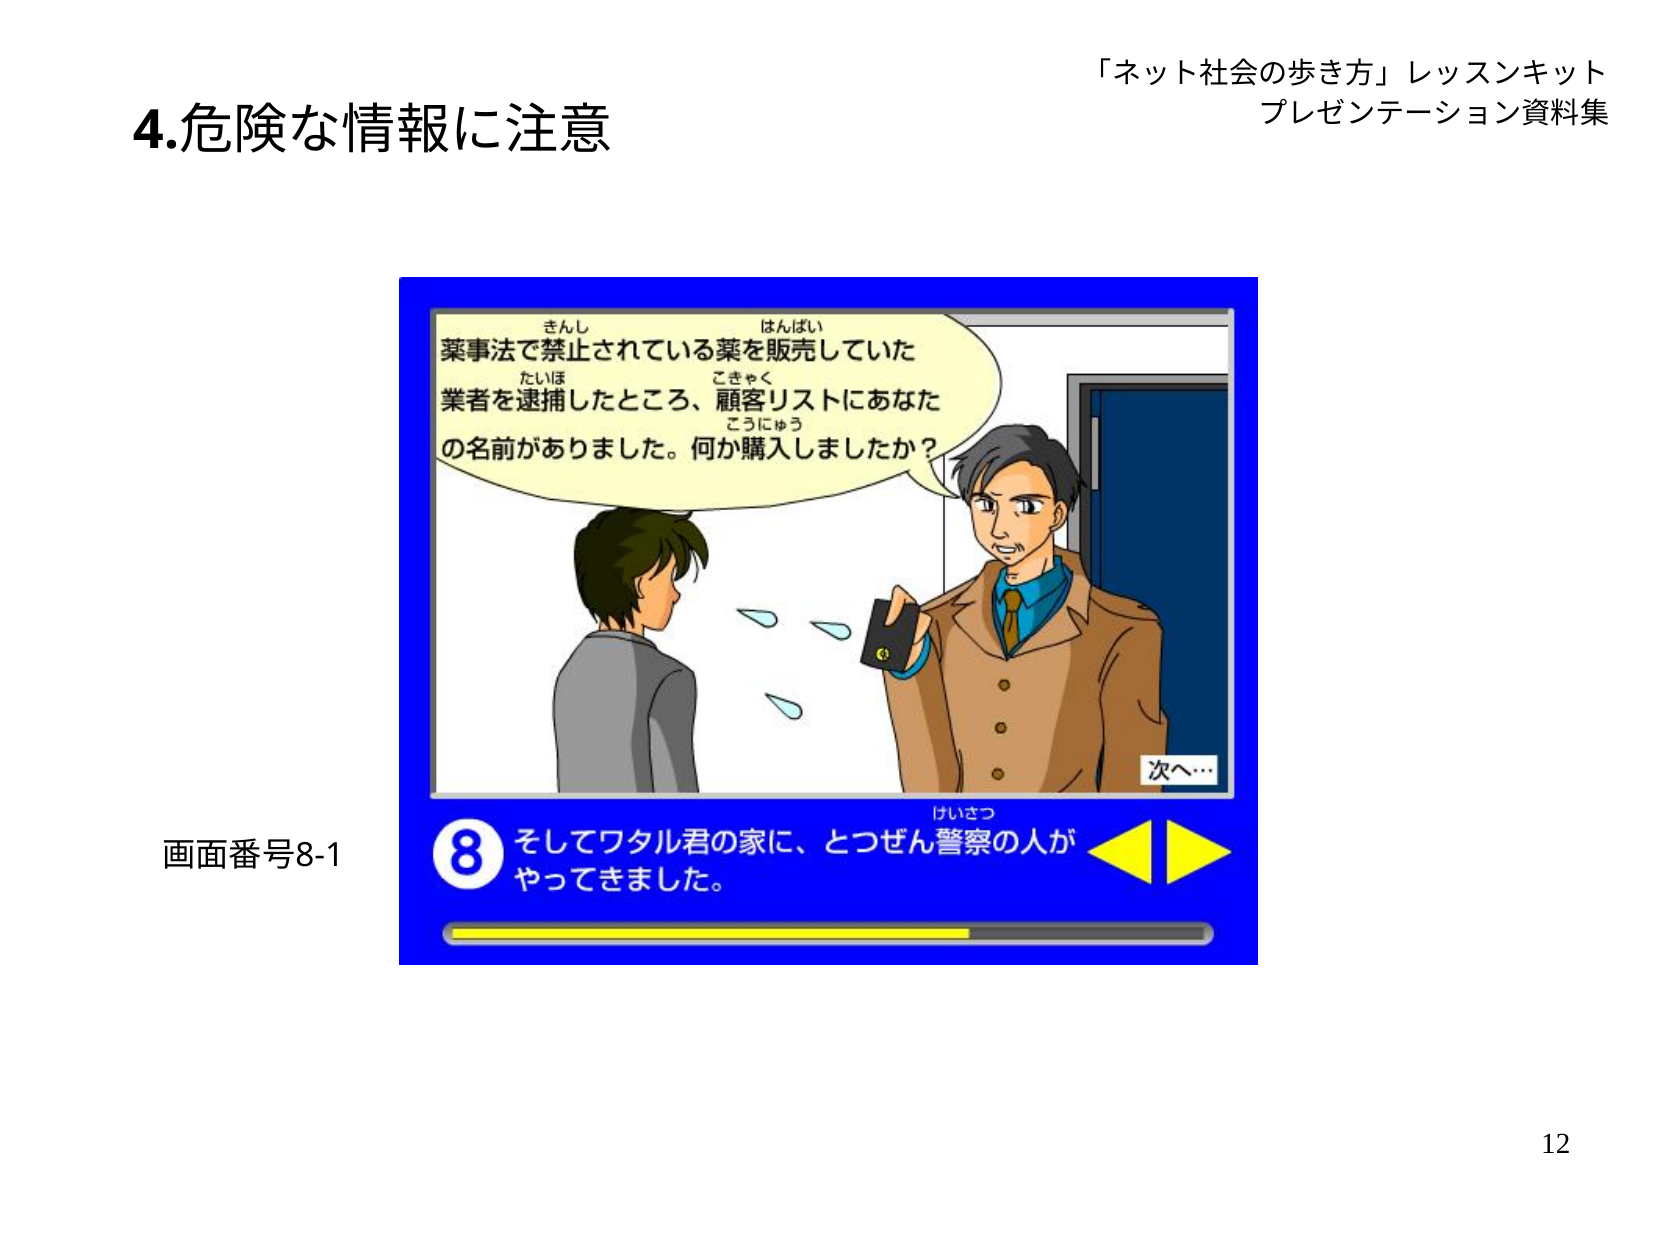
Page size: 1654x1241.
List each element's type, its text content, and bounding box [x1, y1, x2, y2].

text_box 画面番号8-1 [147, 826, 384, 882]
text_box 4.危険な情報に注意 [118, 88, 1093, 169]
picture [399, 277, 1258, 965]
text_box 「ネット社会の歩き方」レッスンキット プレゼンテーション資料集 [1062, 44, 1625, 139]
